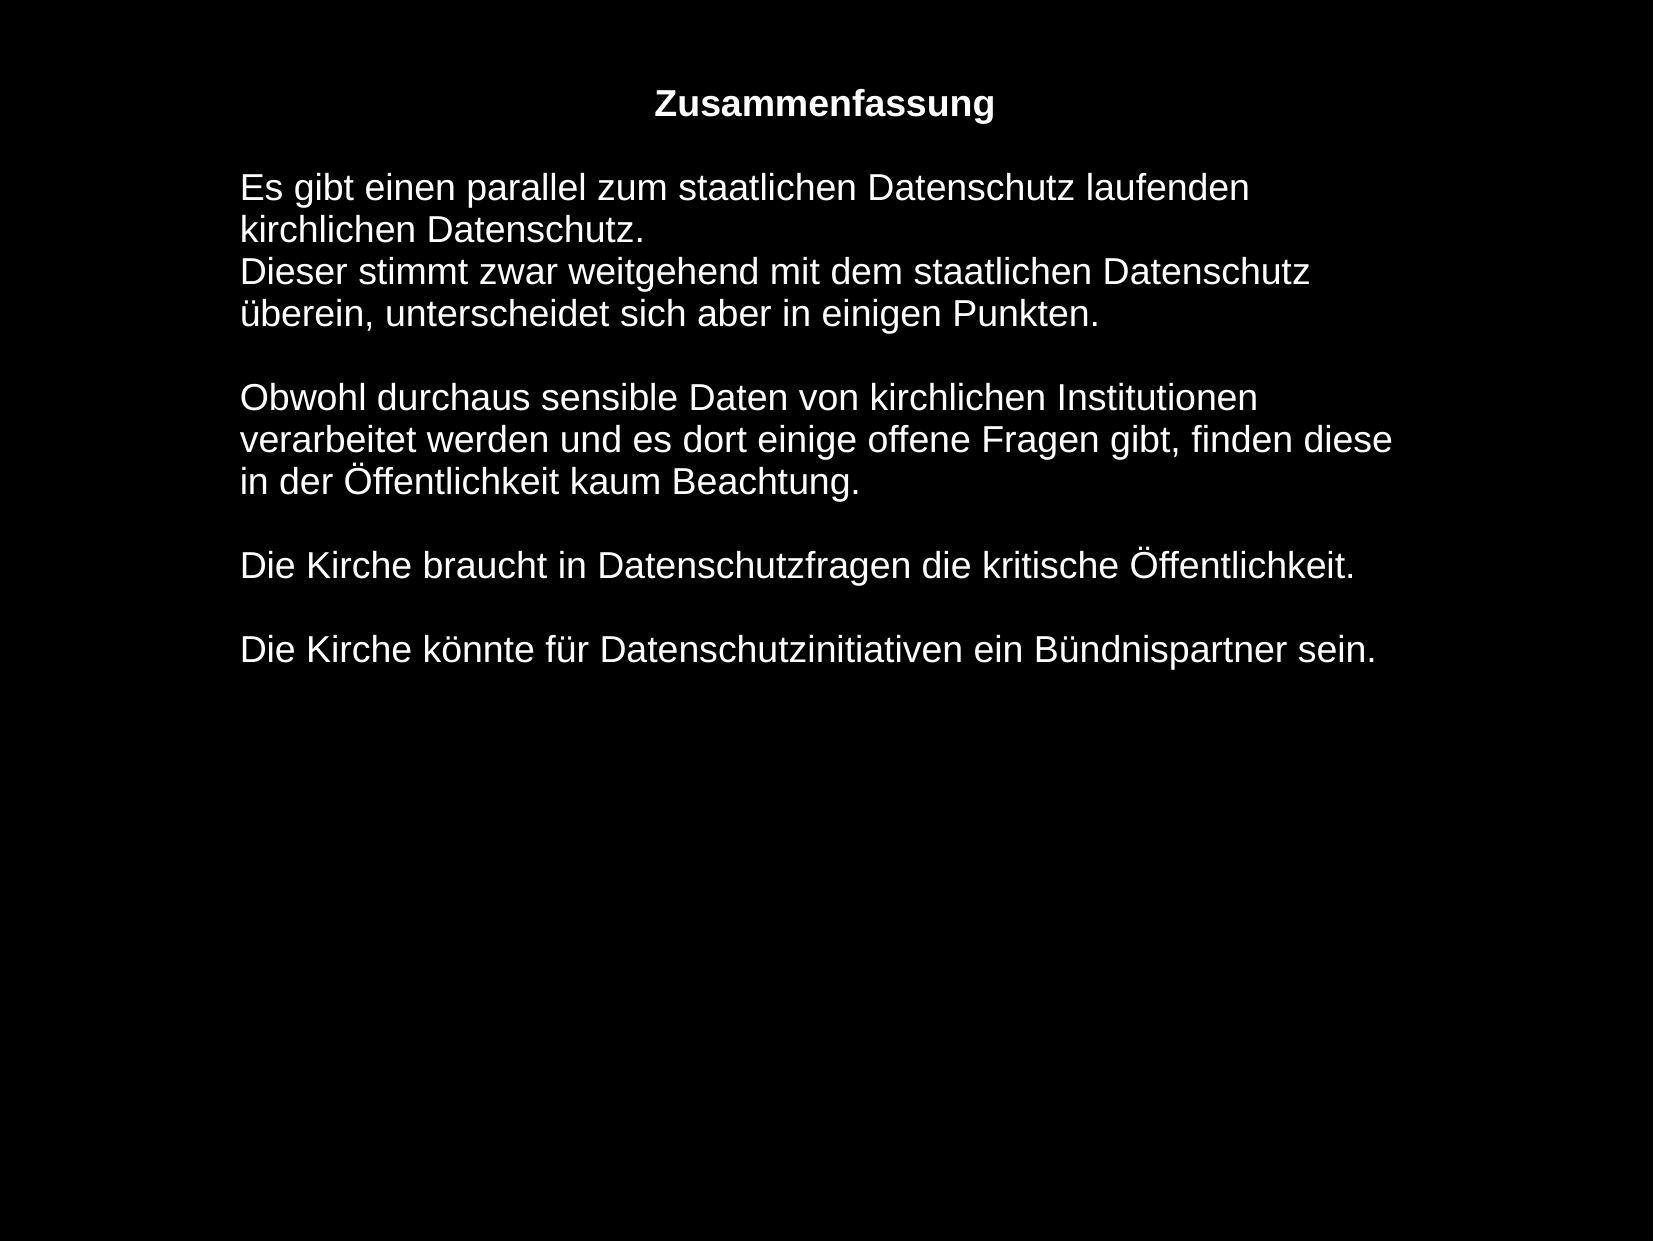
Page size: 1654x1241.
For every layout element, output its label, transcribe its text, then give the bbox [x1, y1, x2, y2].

text_box Zusammenfassung Es gibt einen parallel zum staatlichen Datenschutz laufenden kirchlichen Datenschutz. Dieser stimmt zwar weitgehend mit dem staatlichen Datenschutz überein, unterscheidet sich aber in einigen Punkten. Obwohl durchaus sensible Daten von kirchlichen Institutionen verarbeitet werden und es dort einige offene Fragen gibt, finden diese in der Öffentlichkeit kaum Beachtung. Die Kirche braucht in Datenschutzfragen die kritische Öffentlichkeit. Die Kirche könnte für Datenschutzinitiativen ein Bündnispartner sein. [225, 75, 1426, 720]
